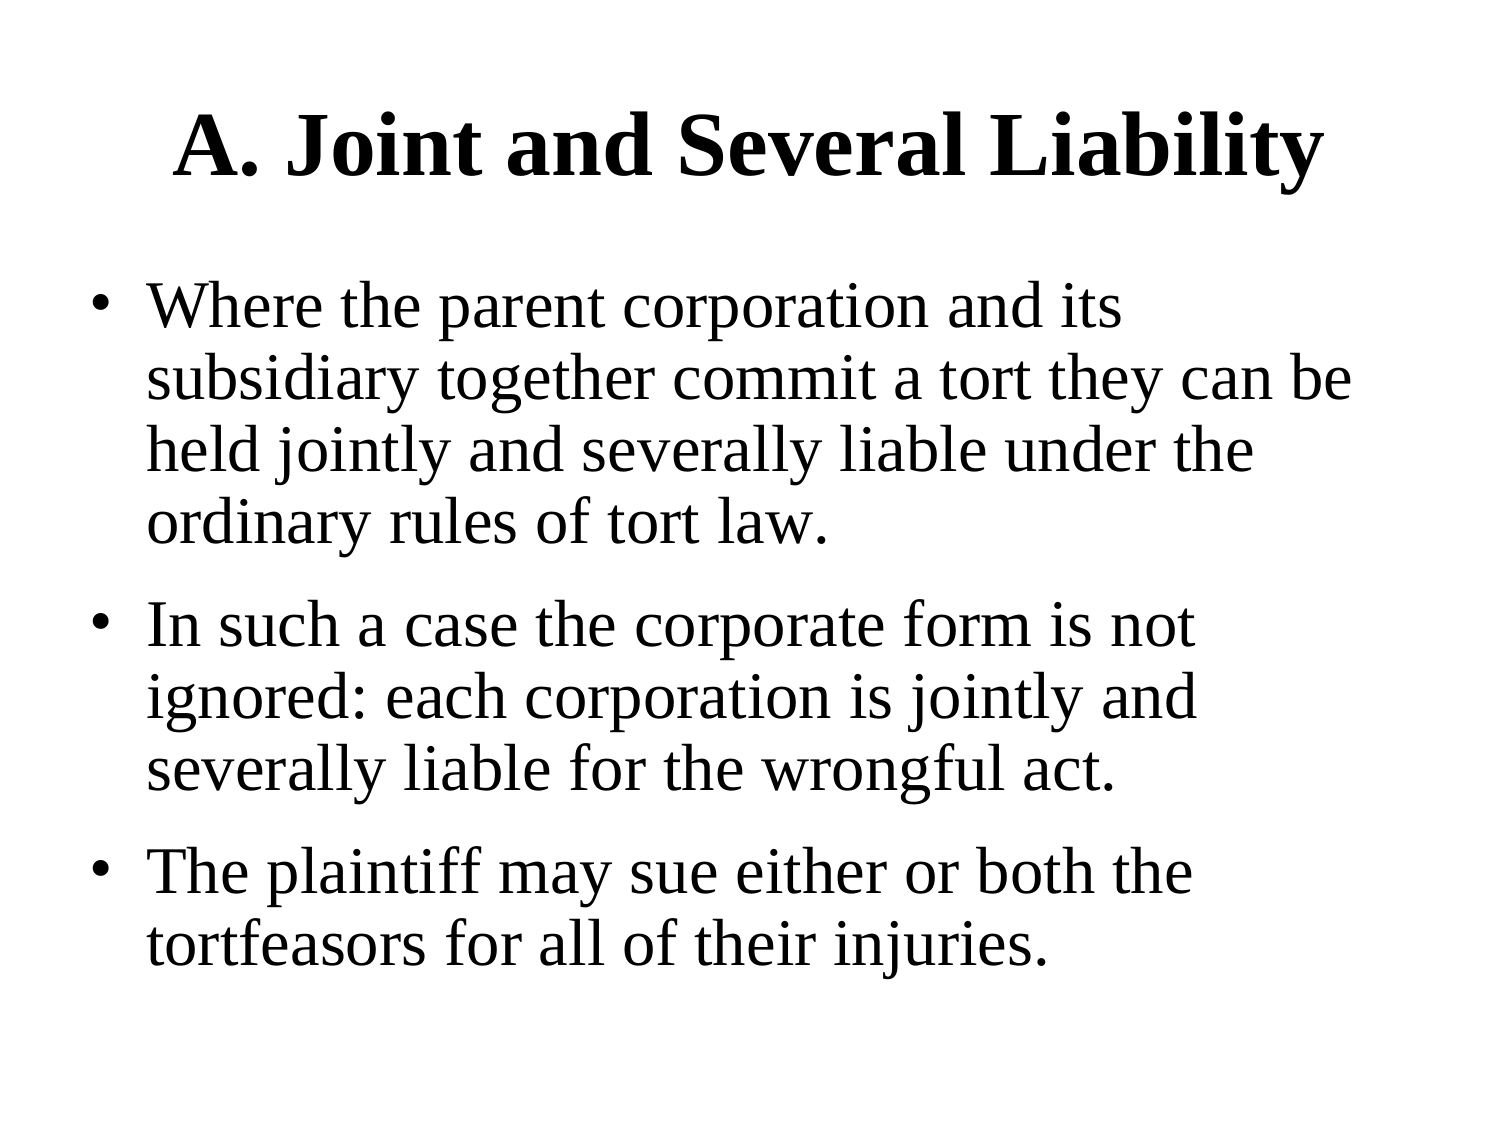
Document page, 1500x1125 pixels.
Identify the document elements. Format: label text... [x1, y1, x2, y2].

title A. Joint and Several Liability [75, 45, 1426, 233]
list Where the parent corporation and its subsidiary together commit a tort they can be held jointly and severally liable under the ordinary rules of tort law. In such a case the corporate form is not ignored: each corporation is jointly and severally liable for the wrongful act. The plaintiff may sue either or both the tortfeasors for all of their injuries. [75, 262, 1426, 1005]
